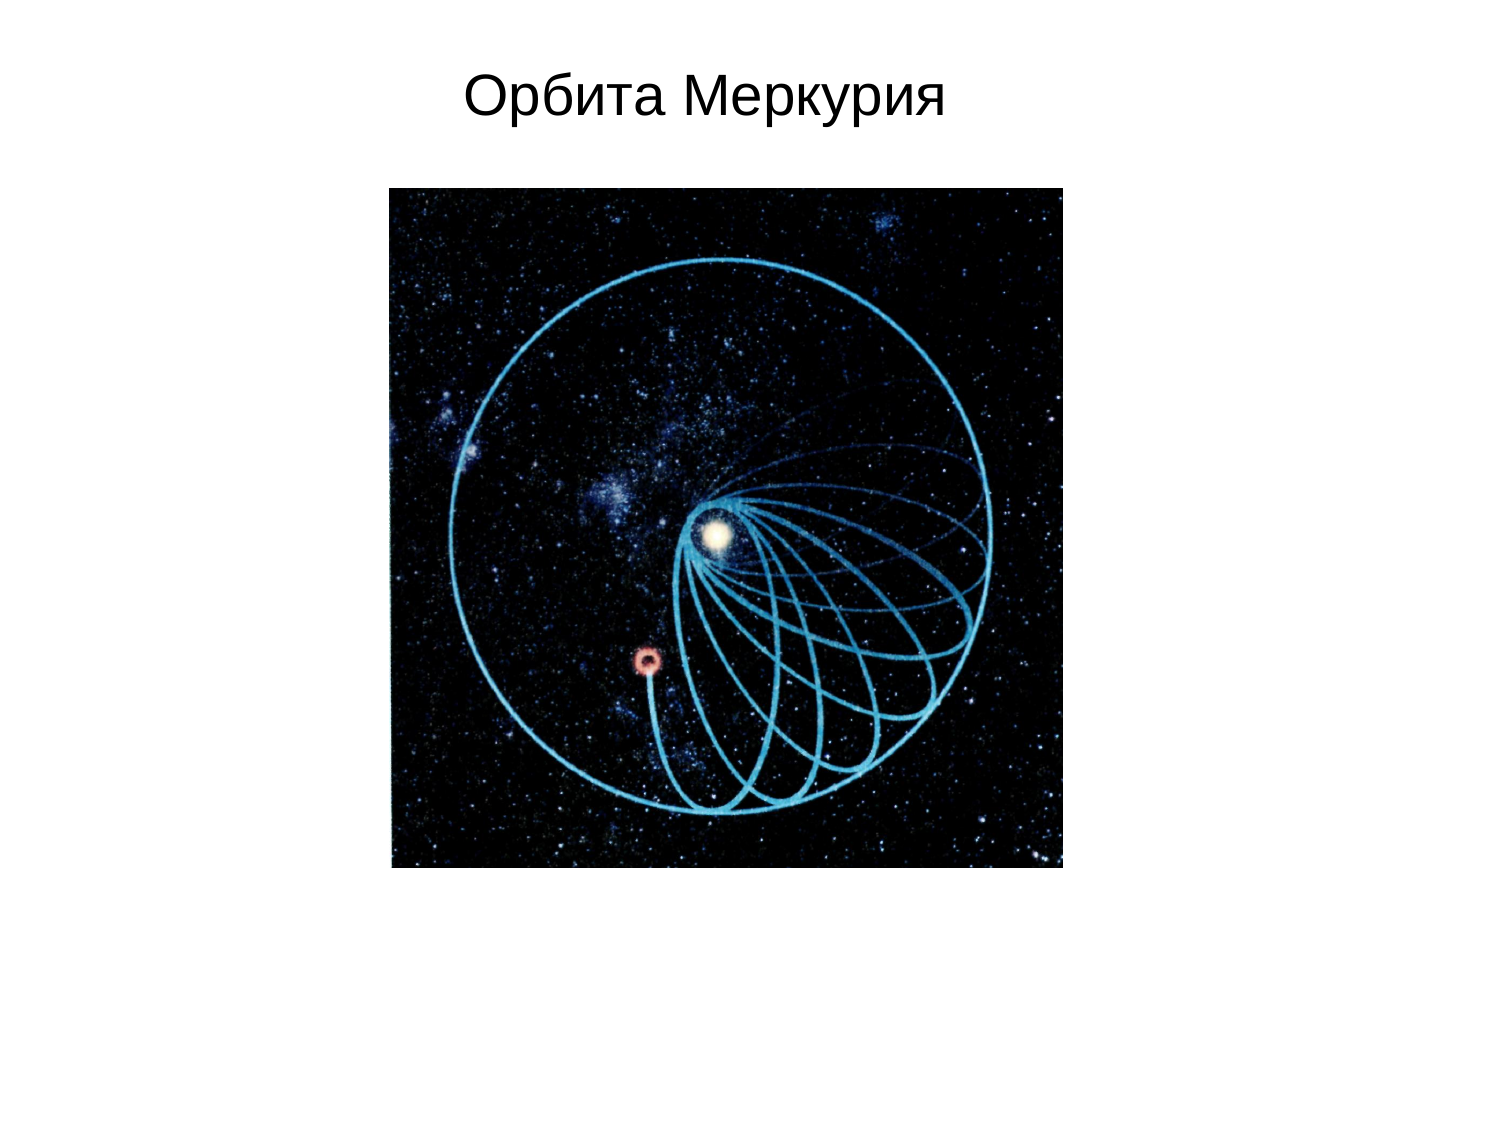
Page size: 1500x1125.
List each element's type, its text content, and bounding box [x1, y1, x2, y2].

text_box Орбита Меркурия [448, 2, 1406, 190]
picture [389, 188, 1063, 868]
